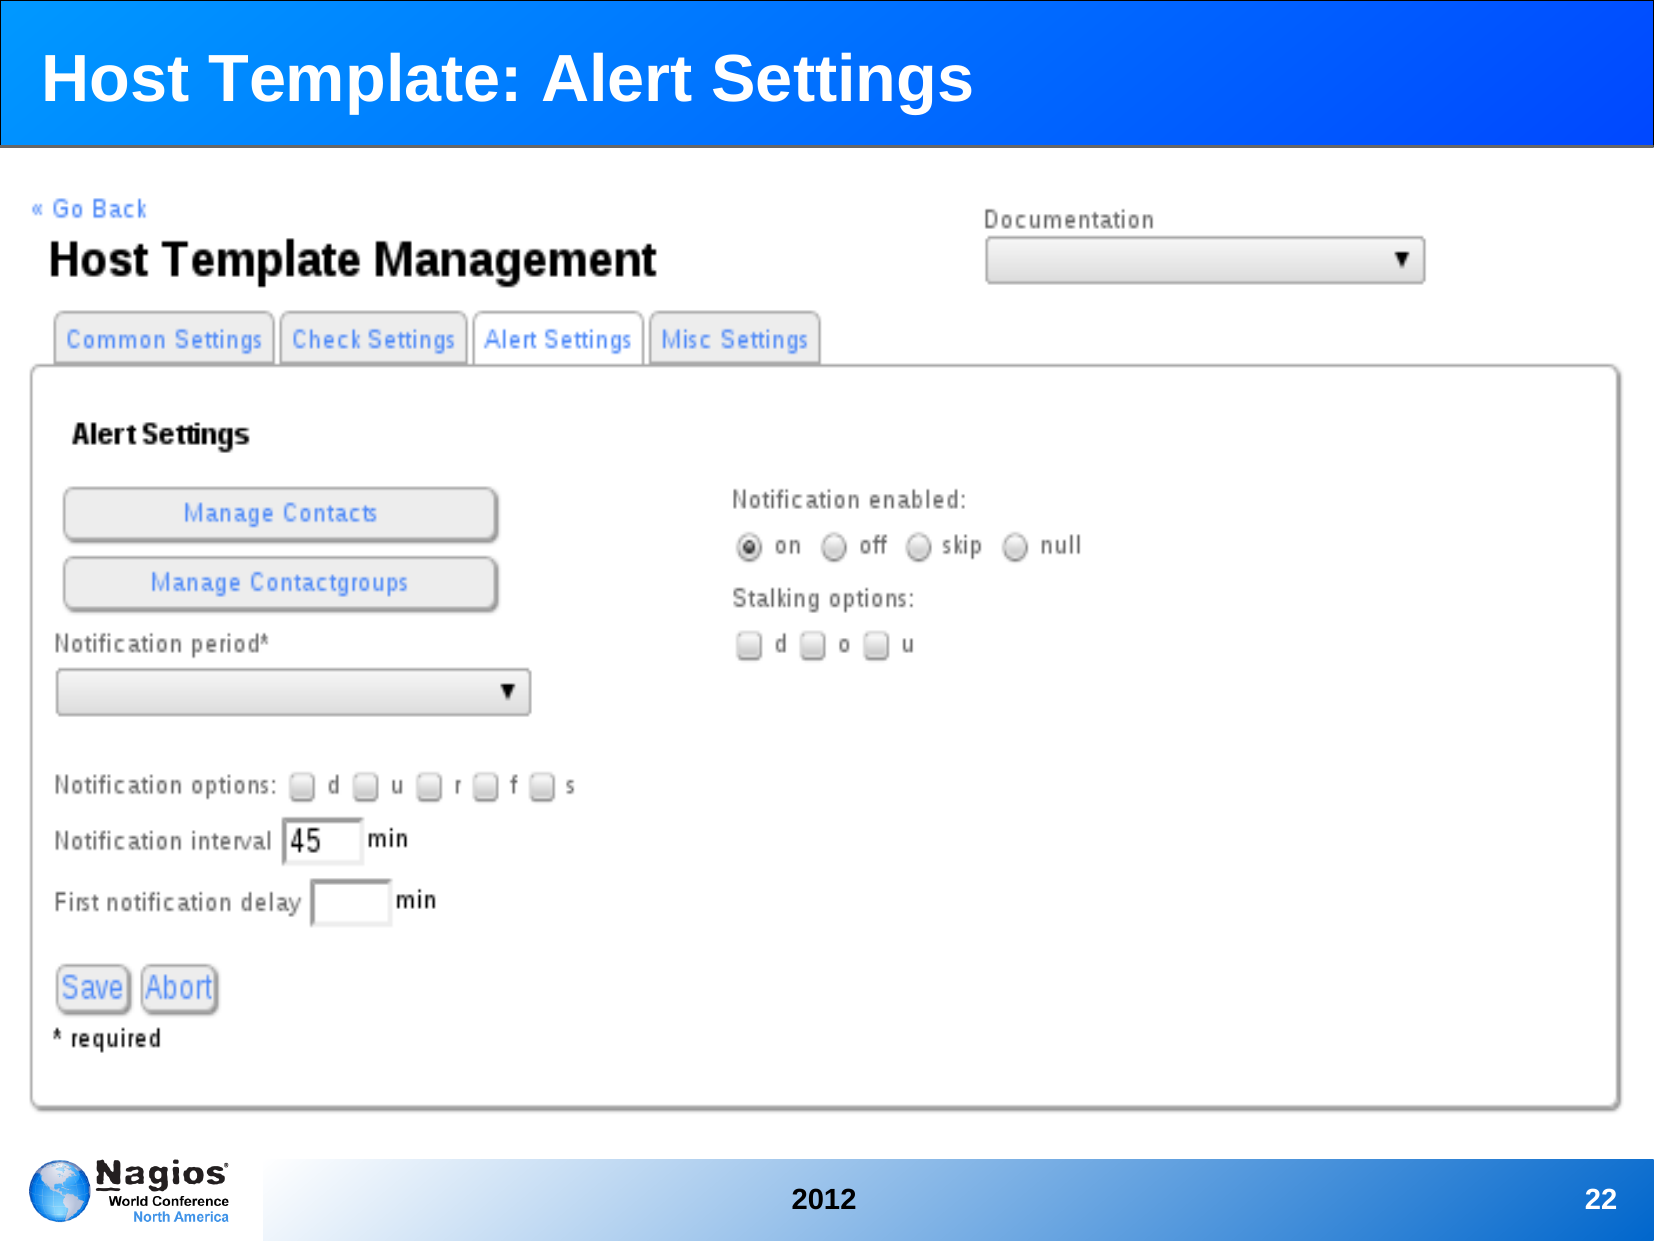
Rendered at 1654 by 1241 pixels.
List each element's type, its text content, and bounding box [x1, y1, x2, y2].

title Host Template: Alert Settings [41, 36, 1248, 120]
picture [29, 1159, 229, 1235]
picture [19, 165, 1638, 1141]
